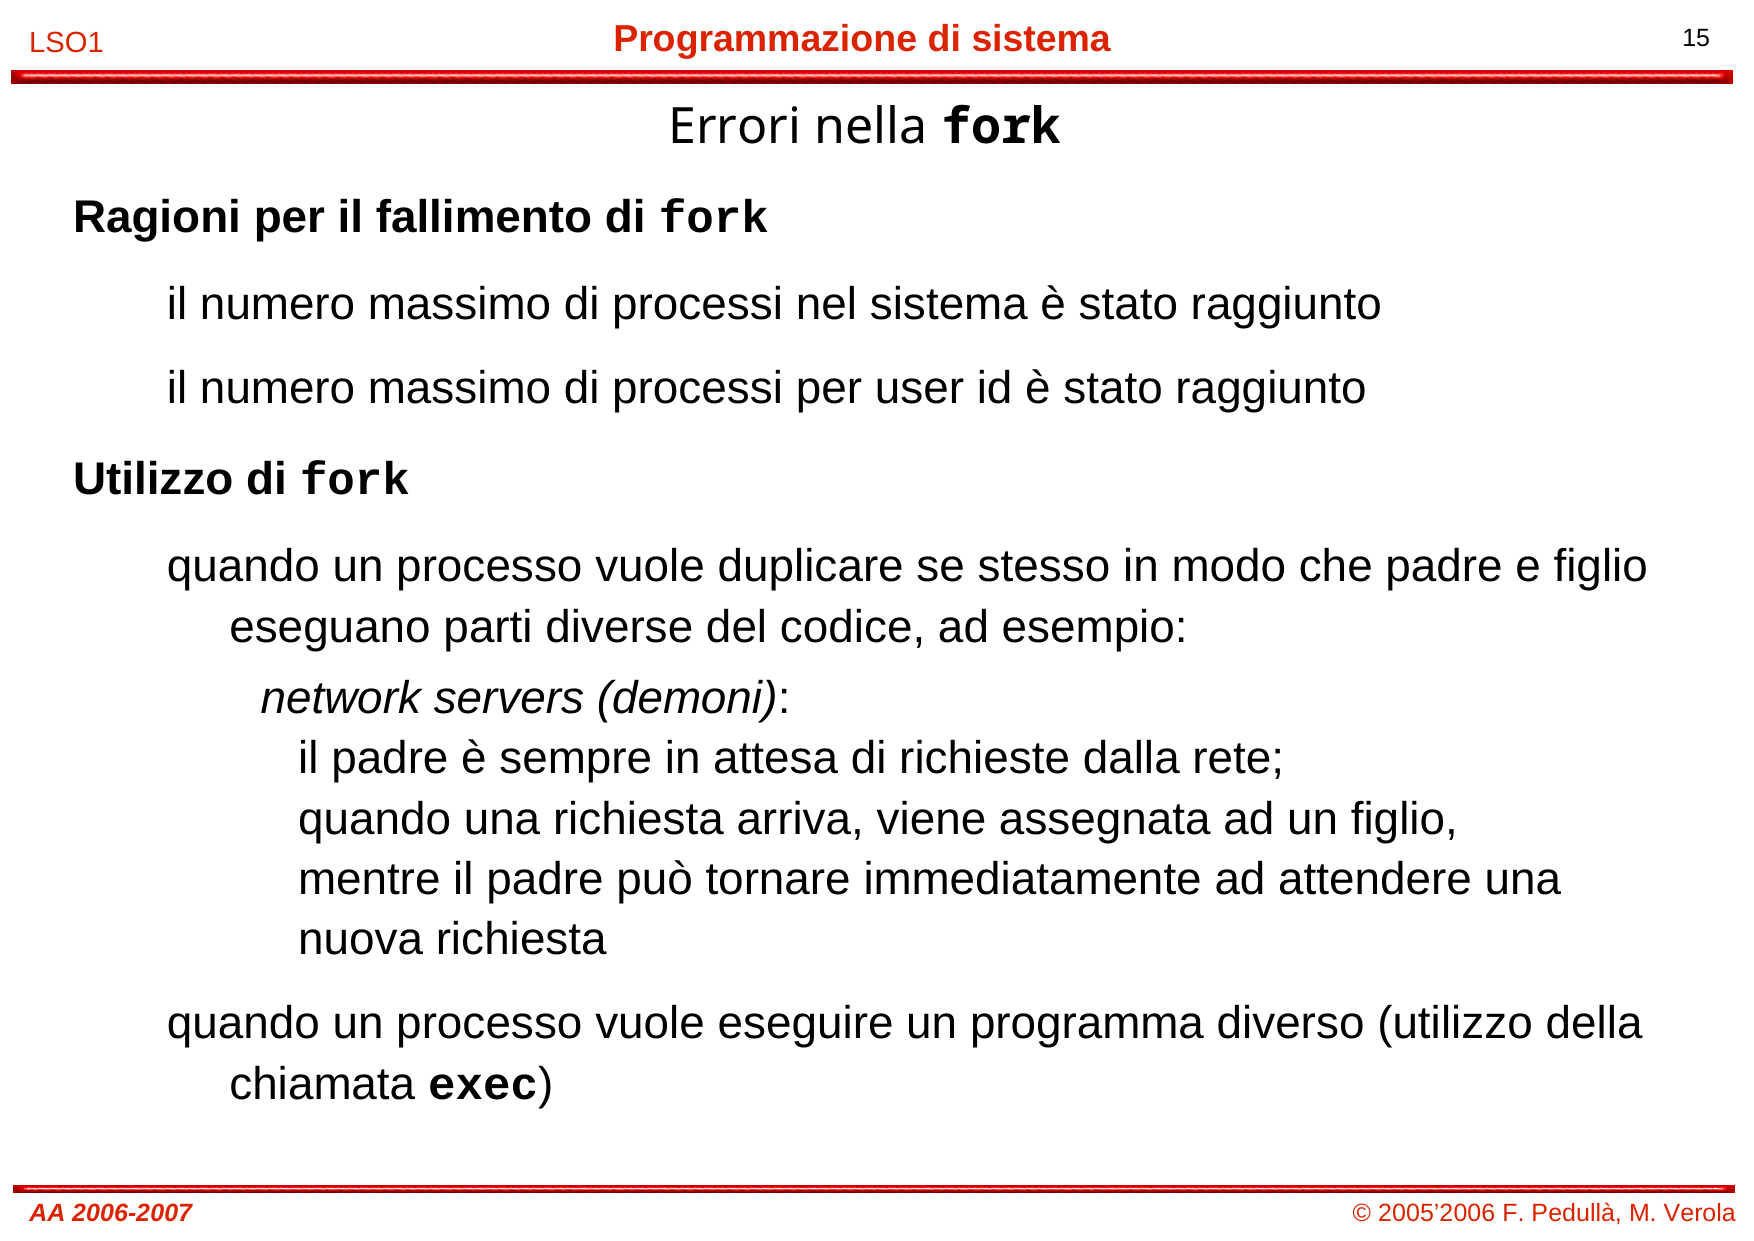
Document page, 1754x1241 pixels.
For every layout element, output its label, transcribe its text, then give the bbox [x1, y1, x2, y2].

title Errori nella fork [555, 78, 1174, 174]
list Ragioni per il fallimento di fork il numero massimo di processi nel sistema è stato raggiunto il numero massimo di processi per user id è stato raggiunto Utilizzo di fork quando un processo vuole duplicare se stesso in modo che padre e figlio eseguano parti diverse del codice, ad esempio: network servers (demoni): il padre è sempre in attesa di richieste dalla rete; quando una richiesta arriva, viene assegnata ad un figlio, mentre il padre può tornare immediatamente ad attendere una nuova richiesta quando un processo vuole eseguire un programma diverso (utilizzo della chiamata exec) [58, 183, 1696, 1122]
picture [11, 70, 1733, 84]
picture [13, 1185, 1735, 1193]
